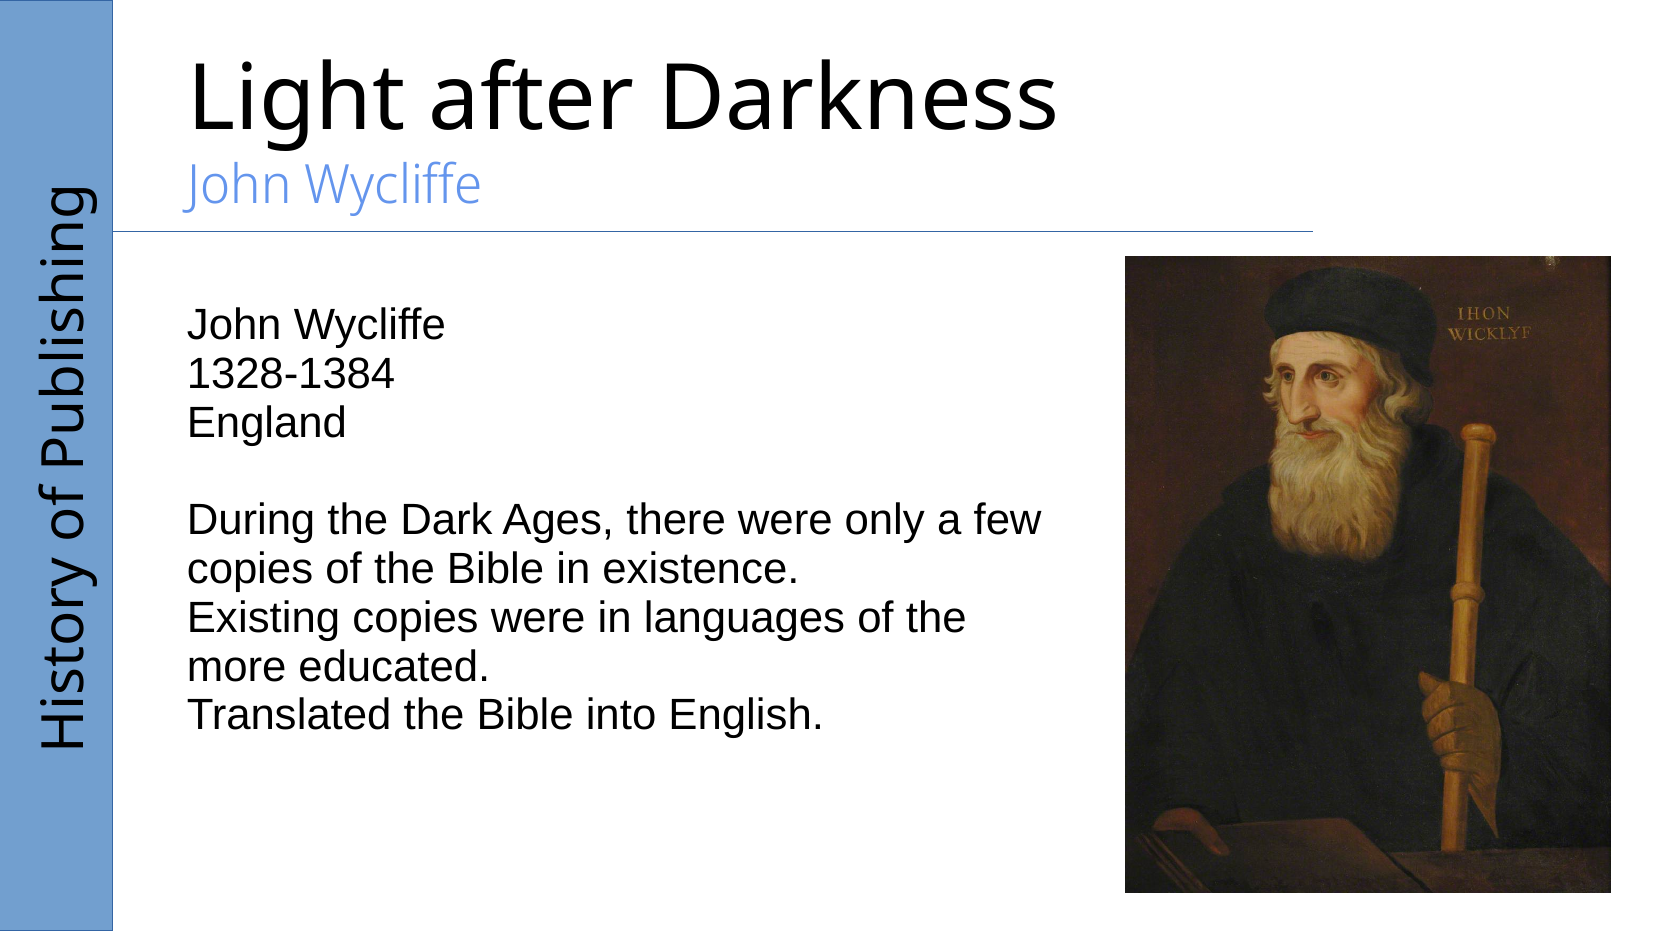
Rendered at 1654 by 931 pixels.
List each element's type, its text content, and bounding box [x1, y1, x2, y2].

picture [1125, 256, 1611, 893]
title John Wycliffe [187, 125, 1571, 239]
text_box John Wycliffe 1328-1384 England During the Dark Ages, there were only a few copies of the Bible in existence. Existing copies were in languages of the more educated. Translated the Bible into English. [186, 300, 1051, 805]
title Light after Darkness [187, 33, 1571, 125]
text_box History of Publishing [13, 37, 105, 901]
text_box [0, 0, 113, 931]
